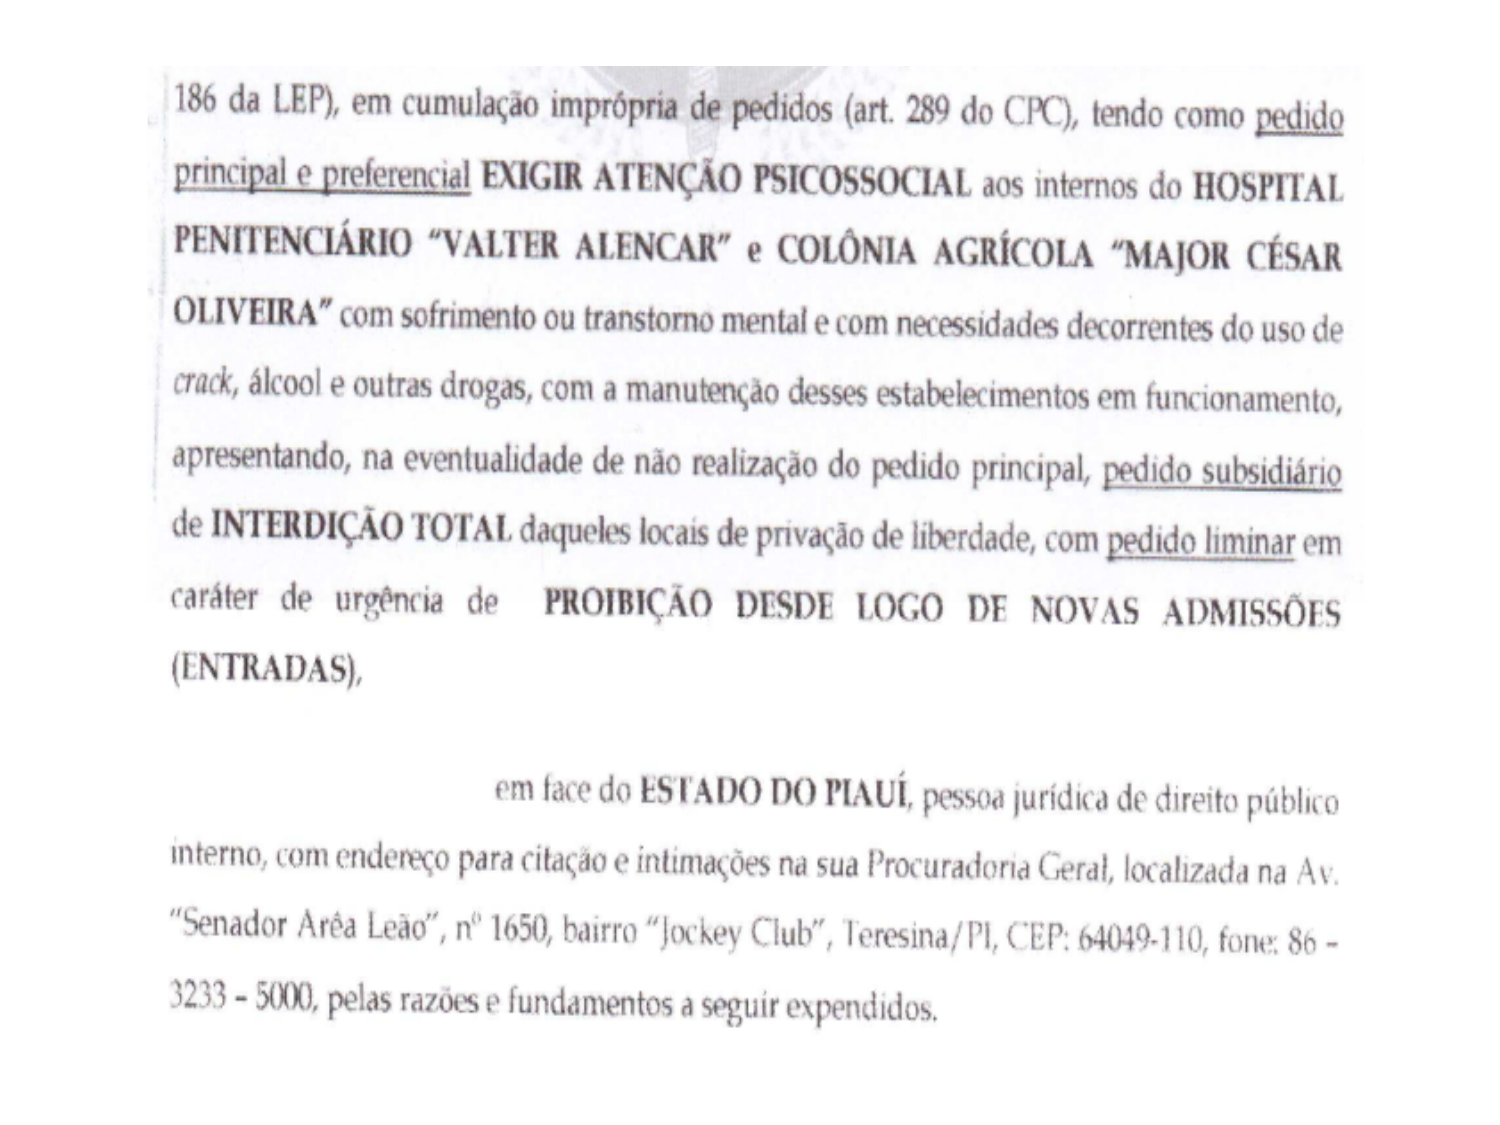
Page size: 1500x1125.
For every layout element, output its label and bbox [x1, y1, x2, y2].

picture [147, 66, 1365, 1047]
